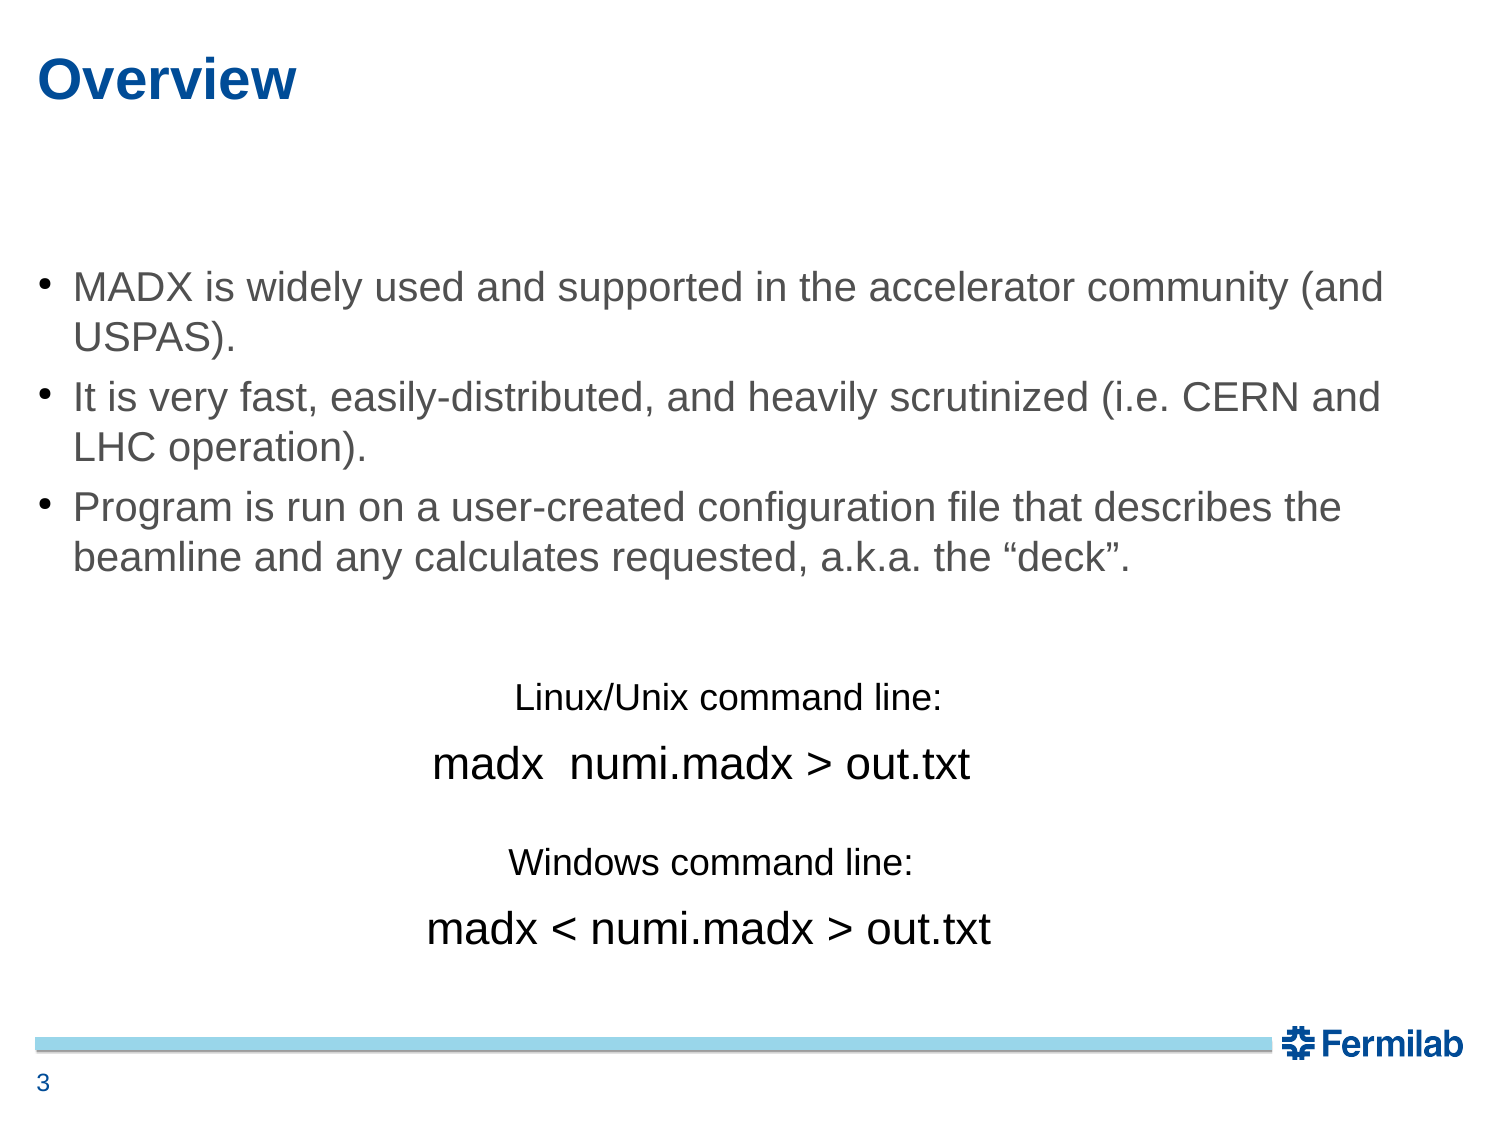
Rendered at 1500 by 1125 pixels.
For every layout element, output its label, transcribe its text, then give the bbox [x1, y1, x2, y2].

list MADX is widely used and supported in the accelerator community (and USPAS). It is very fast, easily-distributed, and heavily scrutinized (i.e. CERN and LHC operation). Program is run on a user-created configuration file that describes the beamline and any calculates requested, a.k.a. the “deck”. [37, 259, 1461, 592]
text_box madx numi.madx > out.txt [417, 730, 1059, 805]
text_box madx < numi.madx > out.txt [411, 895, 1054, 970]
slide_number <number> [36, 1066, 105, 1106]
picture [1282, 1026, 1463, 1060]
text_box Windows command line: [493, 834, 929, 891]
title Overview [37, 41, 1463, 112]
text_box Linux/Unix command line: [499, 668, 958, 726]
